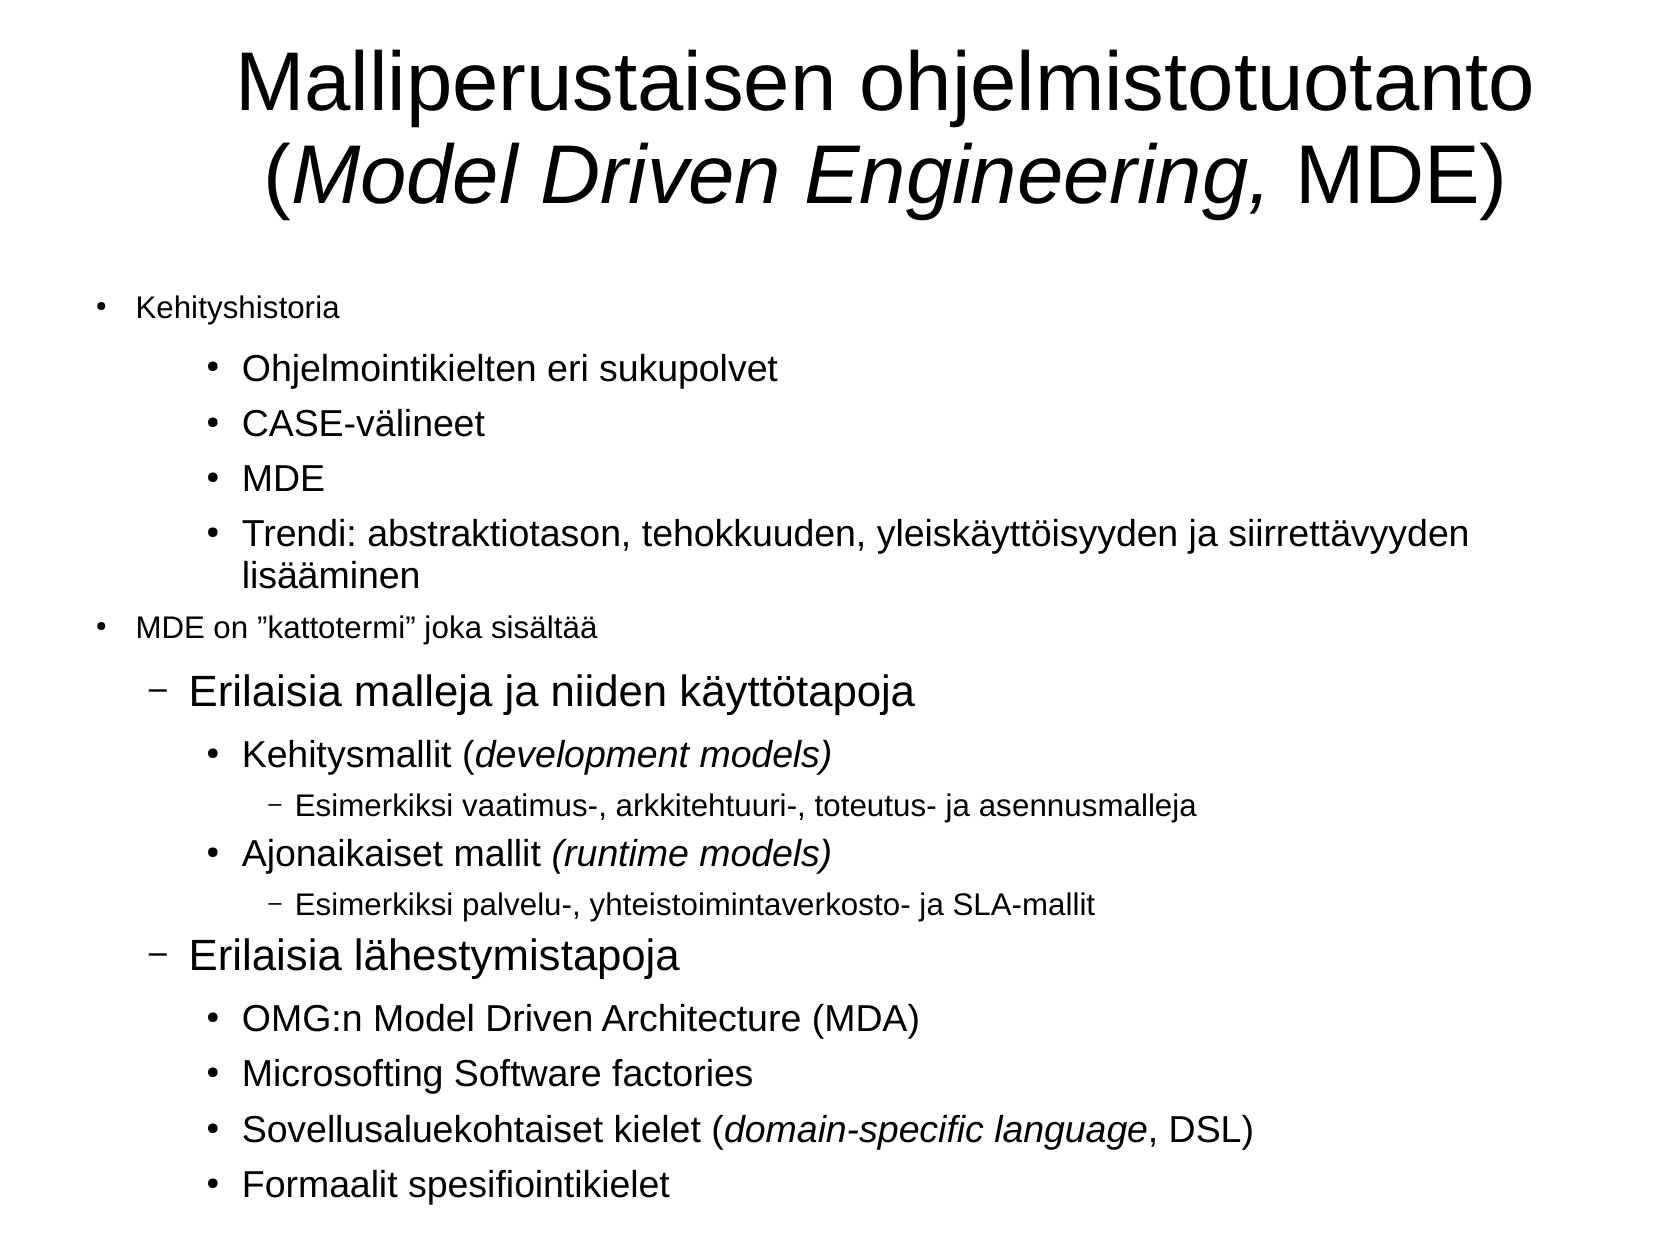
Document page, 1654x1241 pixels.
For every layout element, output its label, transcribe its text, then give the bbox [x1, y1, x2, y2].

list Kehityshistoria Ohjelmointikielten eri sukupolvet CASE-välineet MDE Trendi: abstraktiotason, tehokkuuden, yleiskäyttöisyyden ja siirrettävyyden lisääminen MDE on ”kattotermi” joka sisältää Erilaisia malleja ja niiden käyttötapoja Kehitysmallit (development models) Esimerkiksi vaatimus-, arkkitehtuuri-, toteutus- ja asennusmalleja Ajonaikaiset mallit (runtime models) Esimerkiksi palvelu-, yhteistoimintaverkosto- ja SLA-mallit Erilaisia lähestymistapoja OMG:n Model Driven Architecture (MDA) Microsofting Software factories Sovellusaluekohtaiset kielet (domain-specific language, DSL) Formaalit spesifiointikielet [82, 290, 1571, 1214]
title Malliperustaisen ohjelmistotuotanto (Model Driven Engineering, MDE) [206, 34, 1565, 221]
